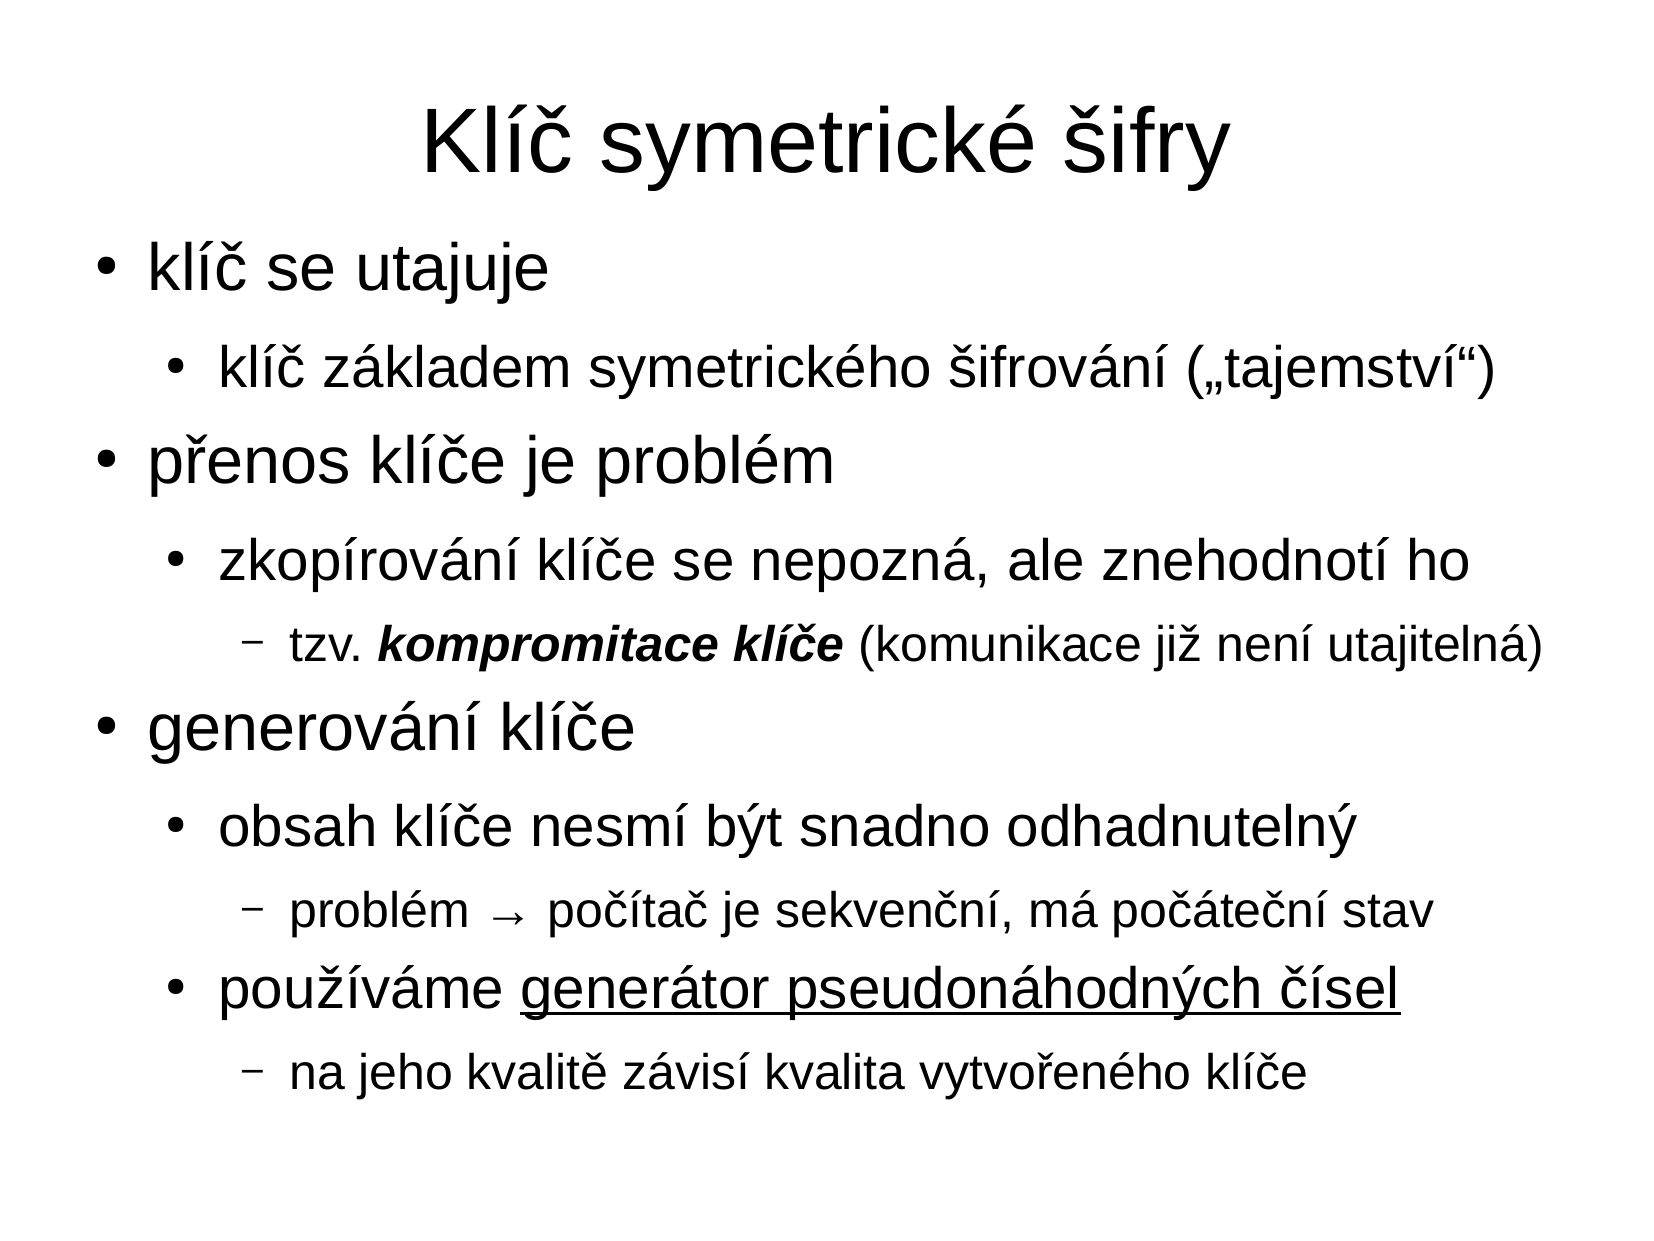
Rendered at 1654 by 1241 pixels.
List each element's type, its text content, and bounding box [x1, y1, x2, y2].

list klíč se utajuje klíč základem symetrického šifrování („tajemství“) přenos klíče je problém zkopírování klíče se nepozná, ale znehodnotí ho tzv. kompromitace klíče (komunikace již není utajitelná) generování klíče obsah klíče nesmí být snadno odhadnutelný problém → počítač je sekvenční, má počáteční stav používáme generátor pseudonáhodných čísel na jeho kvalitě závisí kvalita vytvořeného klíče [76, 230, 1583, 1101]
title Klíč symetrické šifry [82, 45, 1571, 230]
